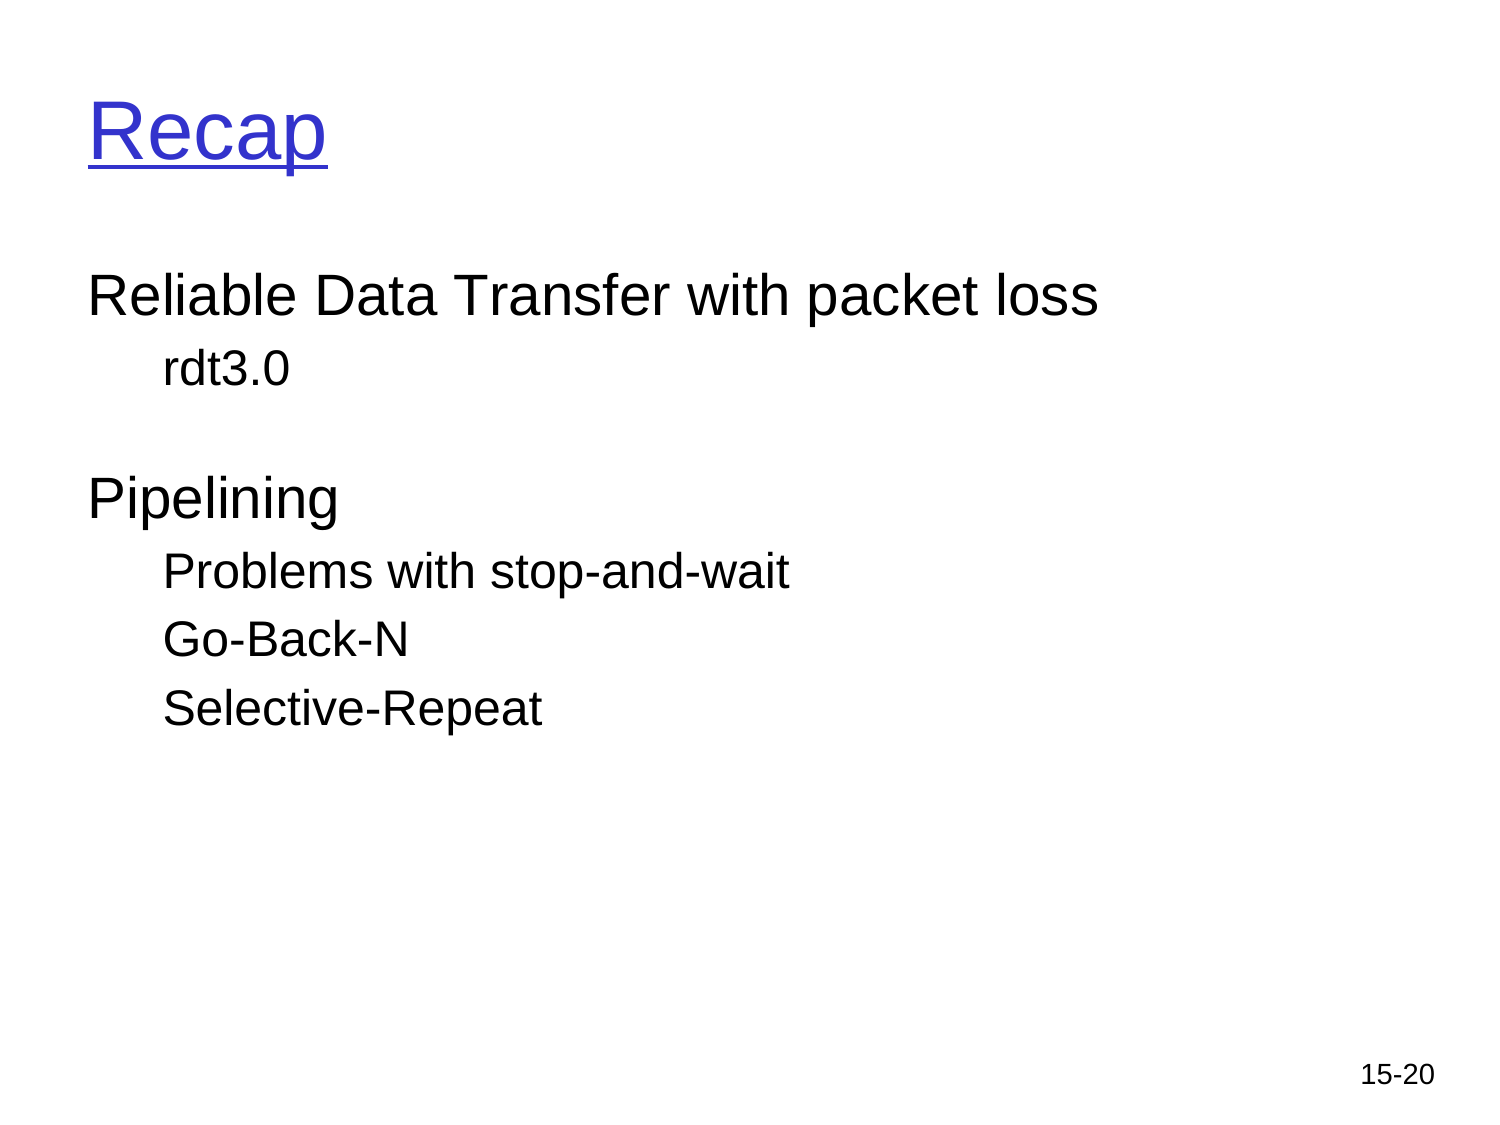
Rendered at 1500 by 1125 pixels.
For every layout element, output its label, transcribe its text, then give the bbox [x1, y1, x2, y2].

title Recap [87, 23, 1363, 239]
list Reliable Data Transfer with packet loss rdt3.0 Pipelining Problems with stop-and-wait Go-Back-N Selective-Repeat [87, 262, 1363, 1026]
